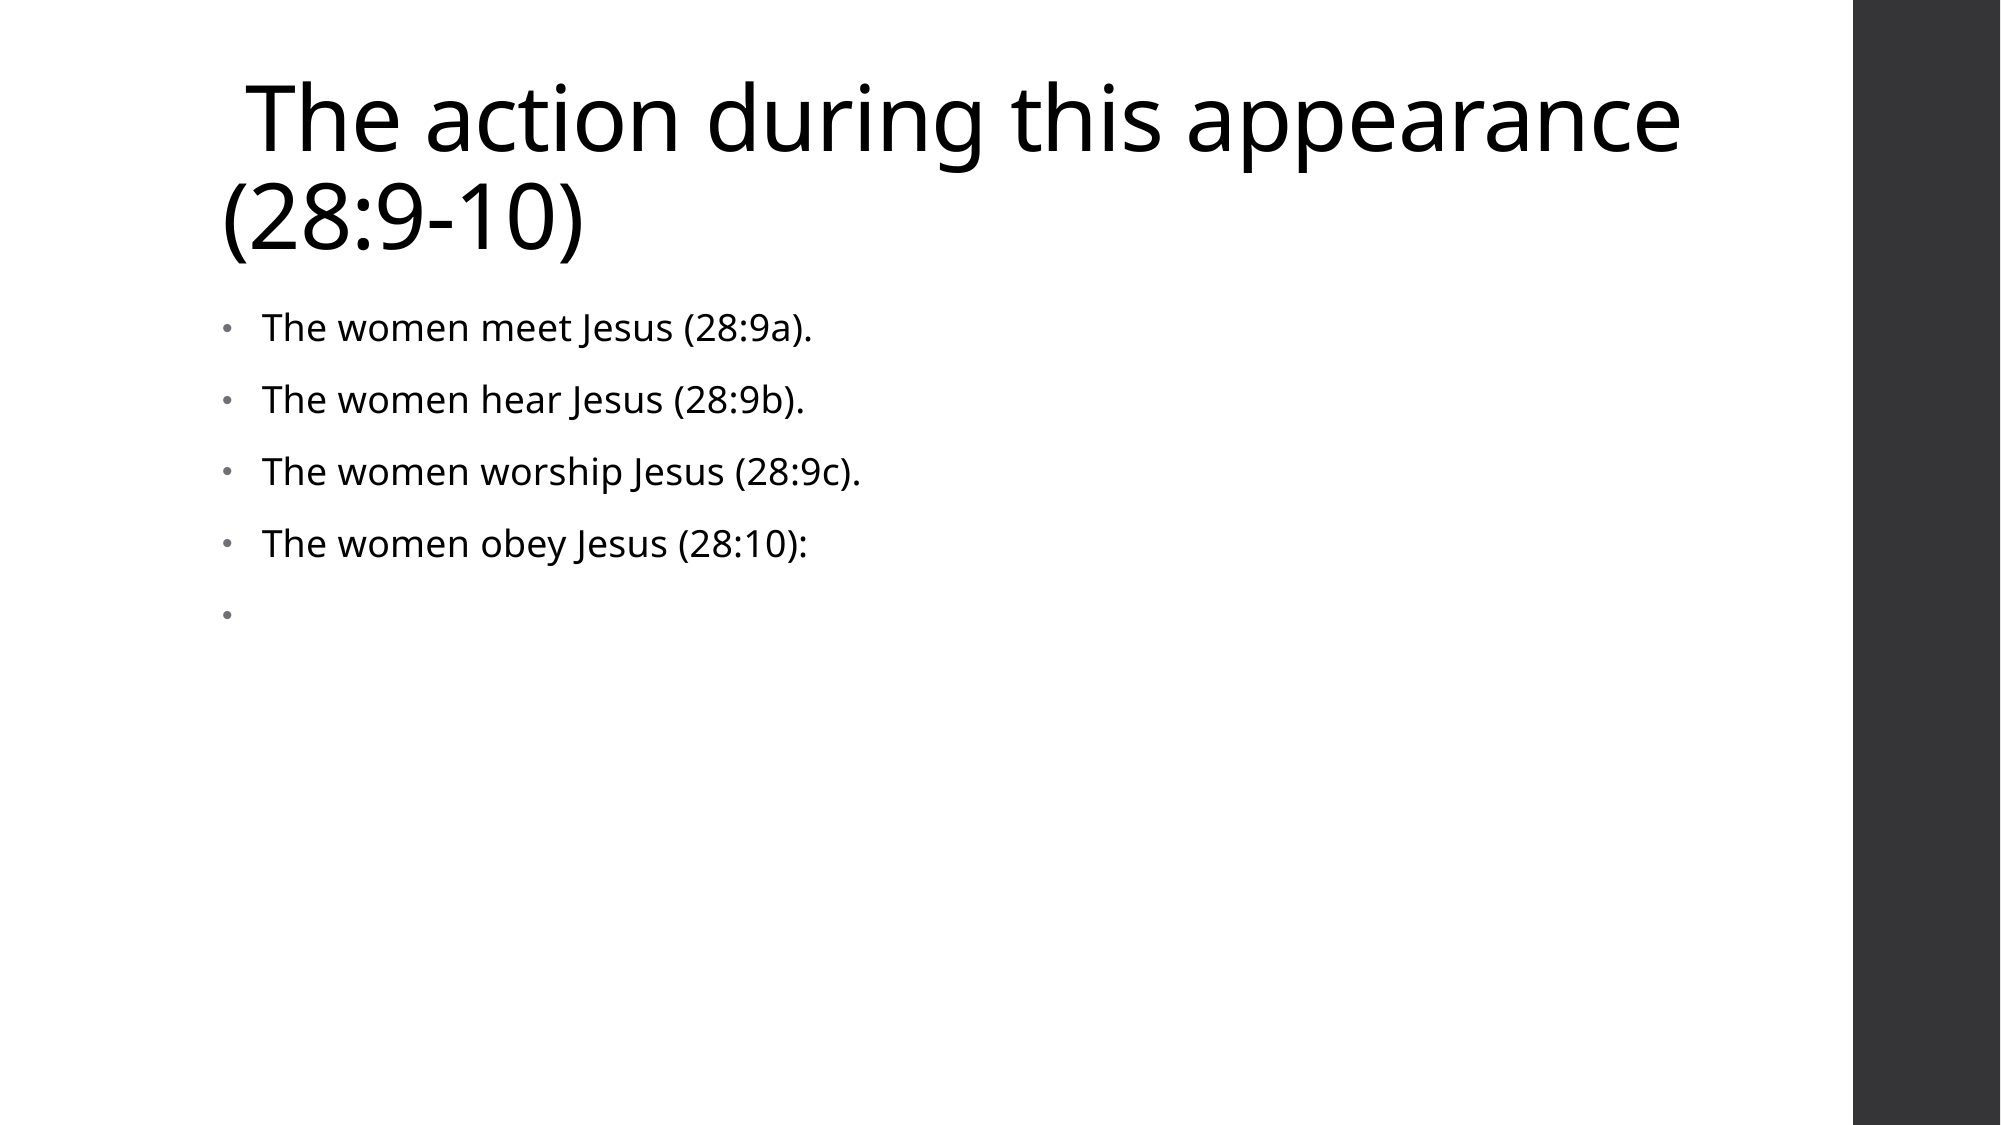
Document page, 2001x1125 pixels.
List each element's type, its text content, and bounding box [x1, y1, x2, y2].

title The action during this appearance (28:9-10) [206, 60, 1797, 278]
list The women meet Jesus (28:9a). The women hear Jesus (28:9b). The women worship Jesus (28:9c). The women obey Jesus (28:10): [206, 299, 1617, 1014]
